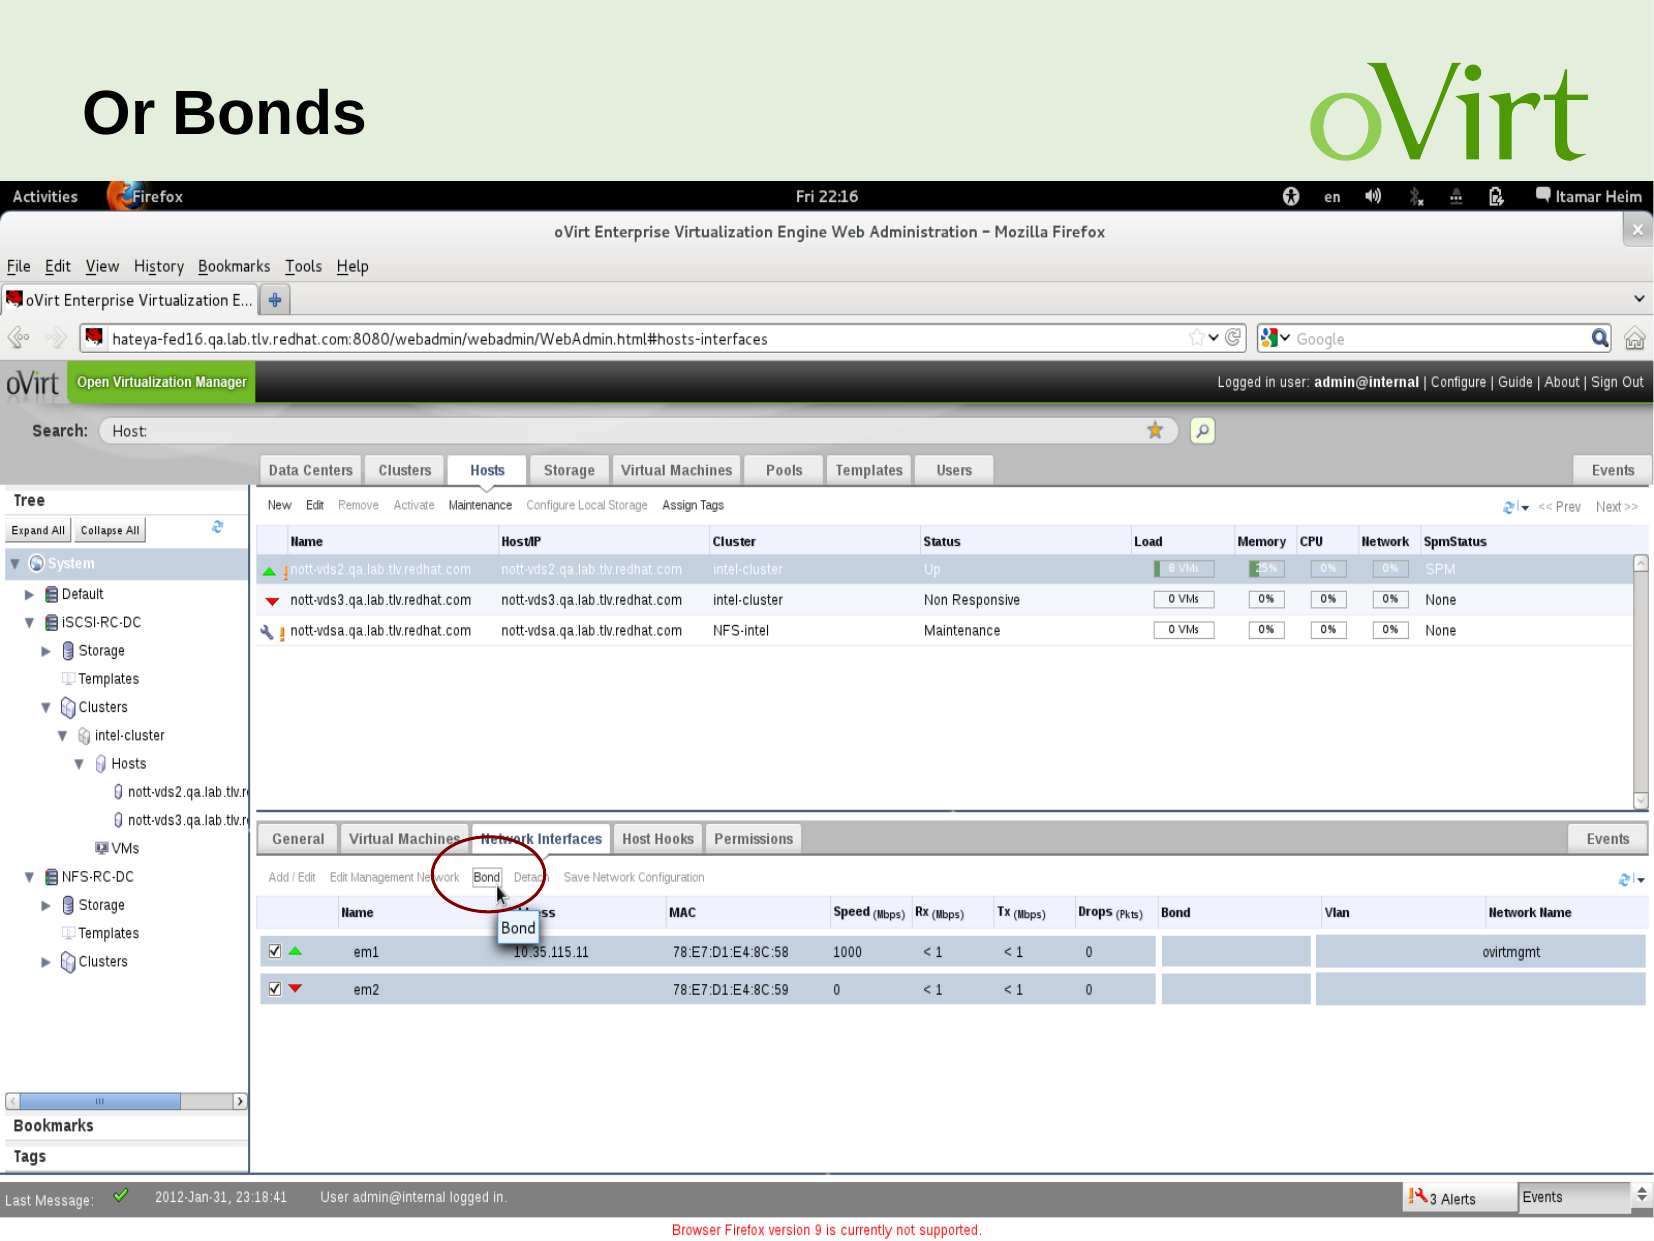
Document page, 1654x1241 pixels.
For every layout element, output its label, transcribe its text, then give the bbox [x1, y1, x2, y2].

picture [0, 181, 1654, 1241]
title Or Bonds [82, 37, 1571, 181]
